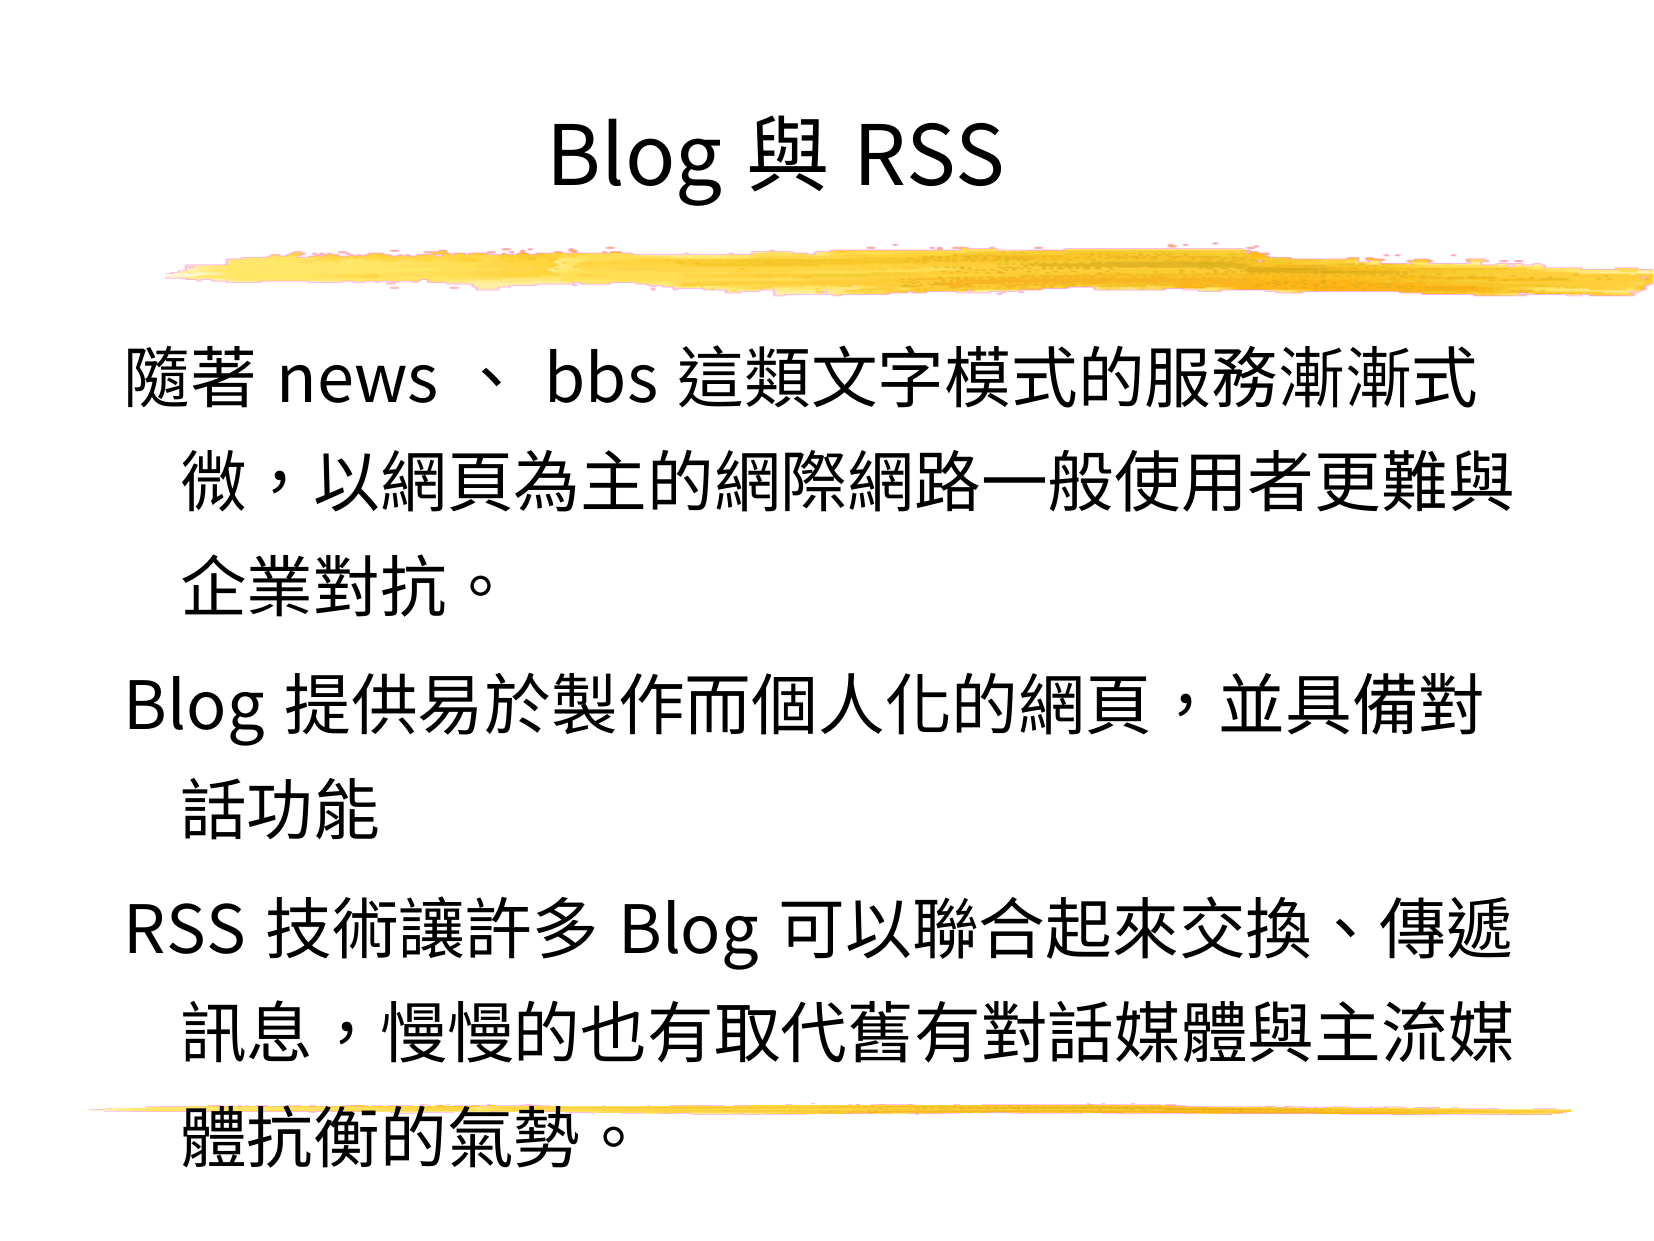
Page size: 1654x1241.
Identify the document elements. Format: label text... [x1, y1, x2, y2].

picture [165, 237, 1654, 308]
list 隨著news、bbs這類文字模式的服務漸漸式微，以網頁為主的網際網路一般使用者更難與企業對抗。 Blog提供易於製作而個人化的網頁，並具備對話功能 RSS技術讓許多Blog可以聯合起來交換、傳遞訊息，慢慢的也有取代舊有對話媒體與主流媒體抗衡的氣勢。 [124, 316, 1530, 1062]
title Blog與RSS [73, 39, 1479, 249]
picture [82, 1102, 1571, 1117]
picture [190, 1112, 202, 1117]
